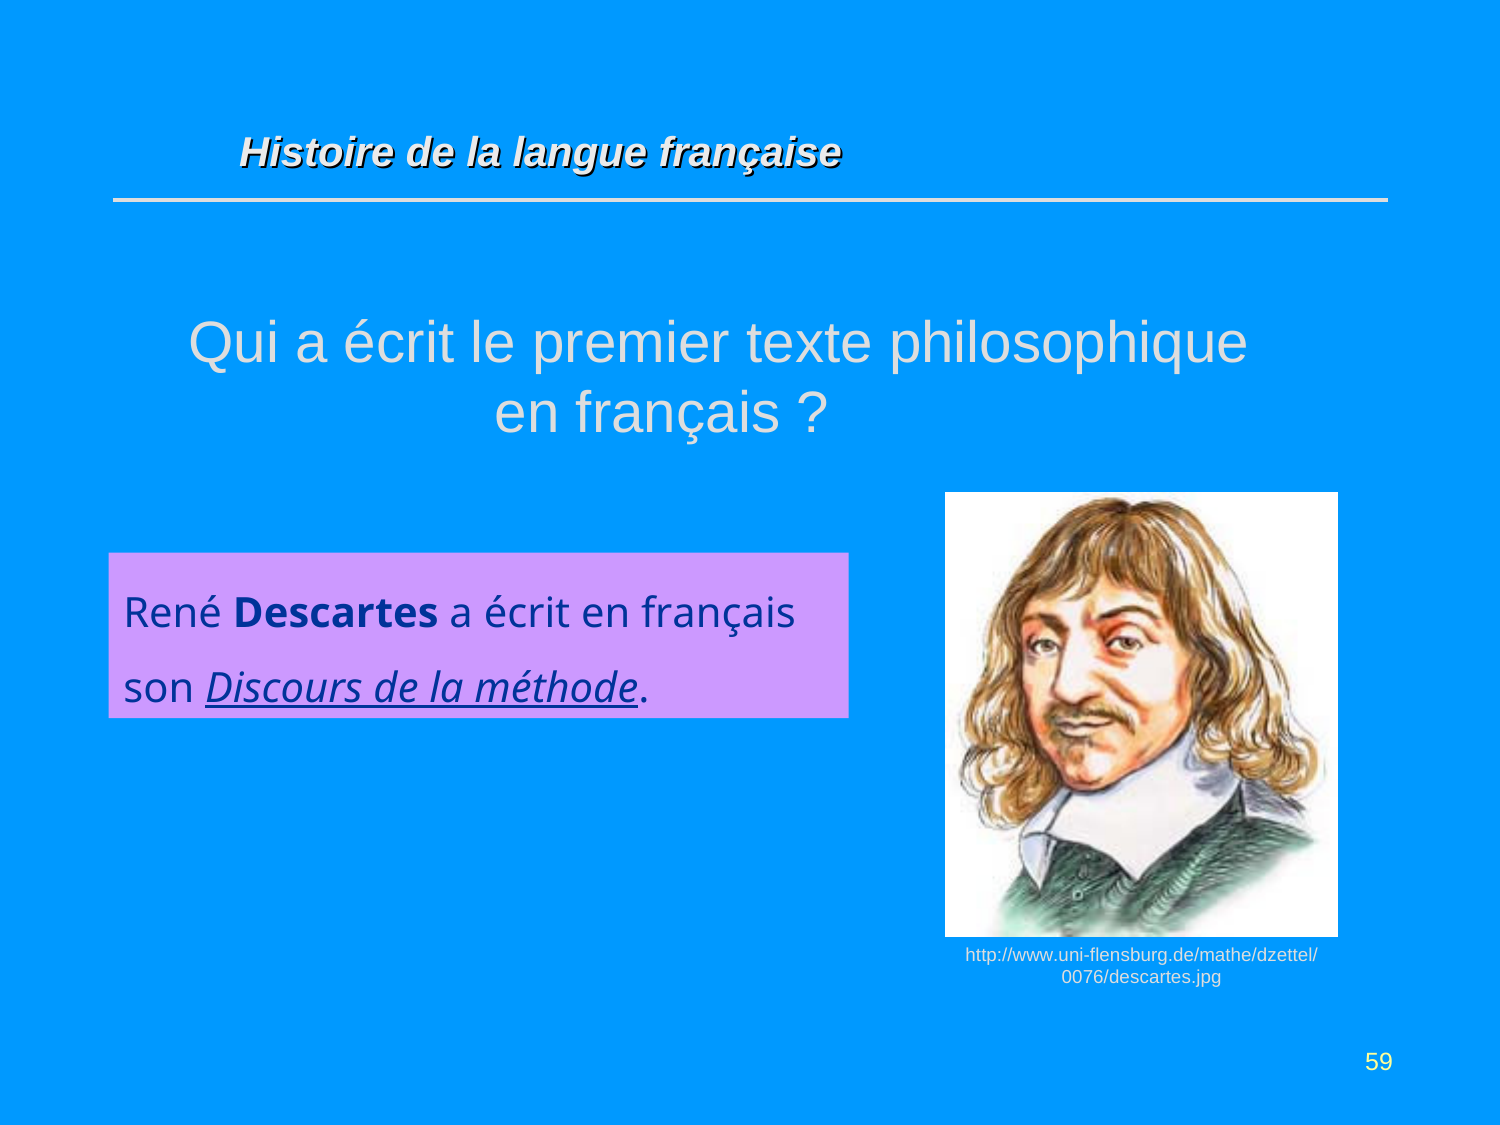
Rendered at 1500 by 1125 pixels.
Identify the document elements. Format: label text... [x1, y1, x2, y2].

text_box René Descartes a écrit en français son Discours de la méthode. [108, 552, 849, 719]
text_box http://www.uni-flensburg.de/mathe/dzettel/0076/descartes.jpg [926, 934, 1357, 996]
text_box Histoire de la langue française [224, 116, 858, 183]
text_box Qui a écrit le premier texte philosophique en français ? [151, 296, 1289, 453]
picture [945, 492, 1338, 934]
